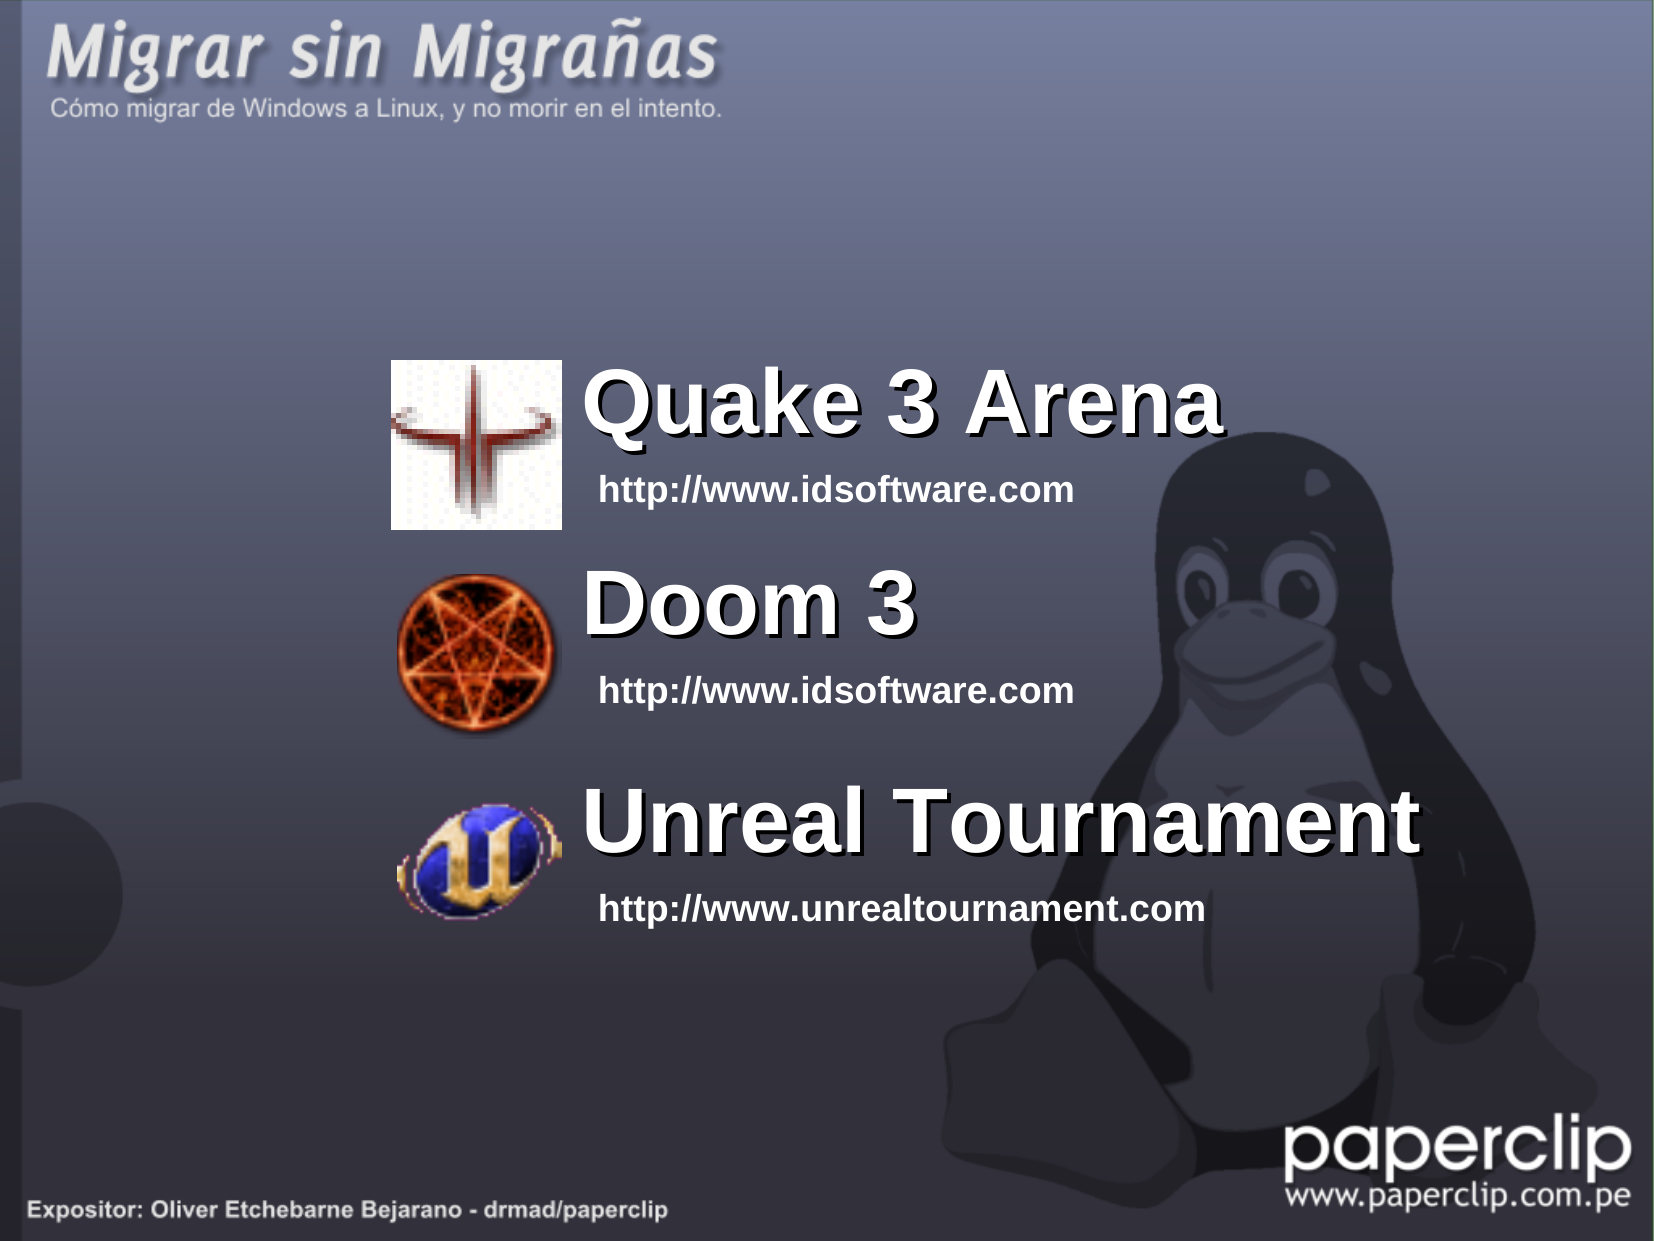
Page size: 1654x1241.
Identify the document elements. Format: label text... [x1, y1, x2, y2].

text_box Quake 3 Arena [566, 342, 1542, 461]
text_box Unreal Tournament [566, 762, 1542, 880]
text_box http://www.idsoftware.com [583, 461, 1091, 518]
picture [0, 0, 1654, 1241]
text_box Doom 3 [566, 543, 1542, 662]
text_box http://www.idsoftware.com [583, 662, 1091, 719]
text_box http://www.unrealtournament.com [583, 880, 1223, 938]
